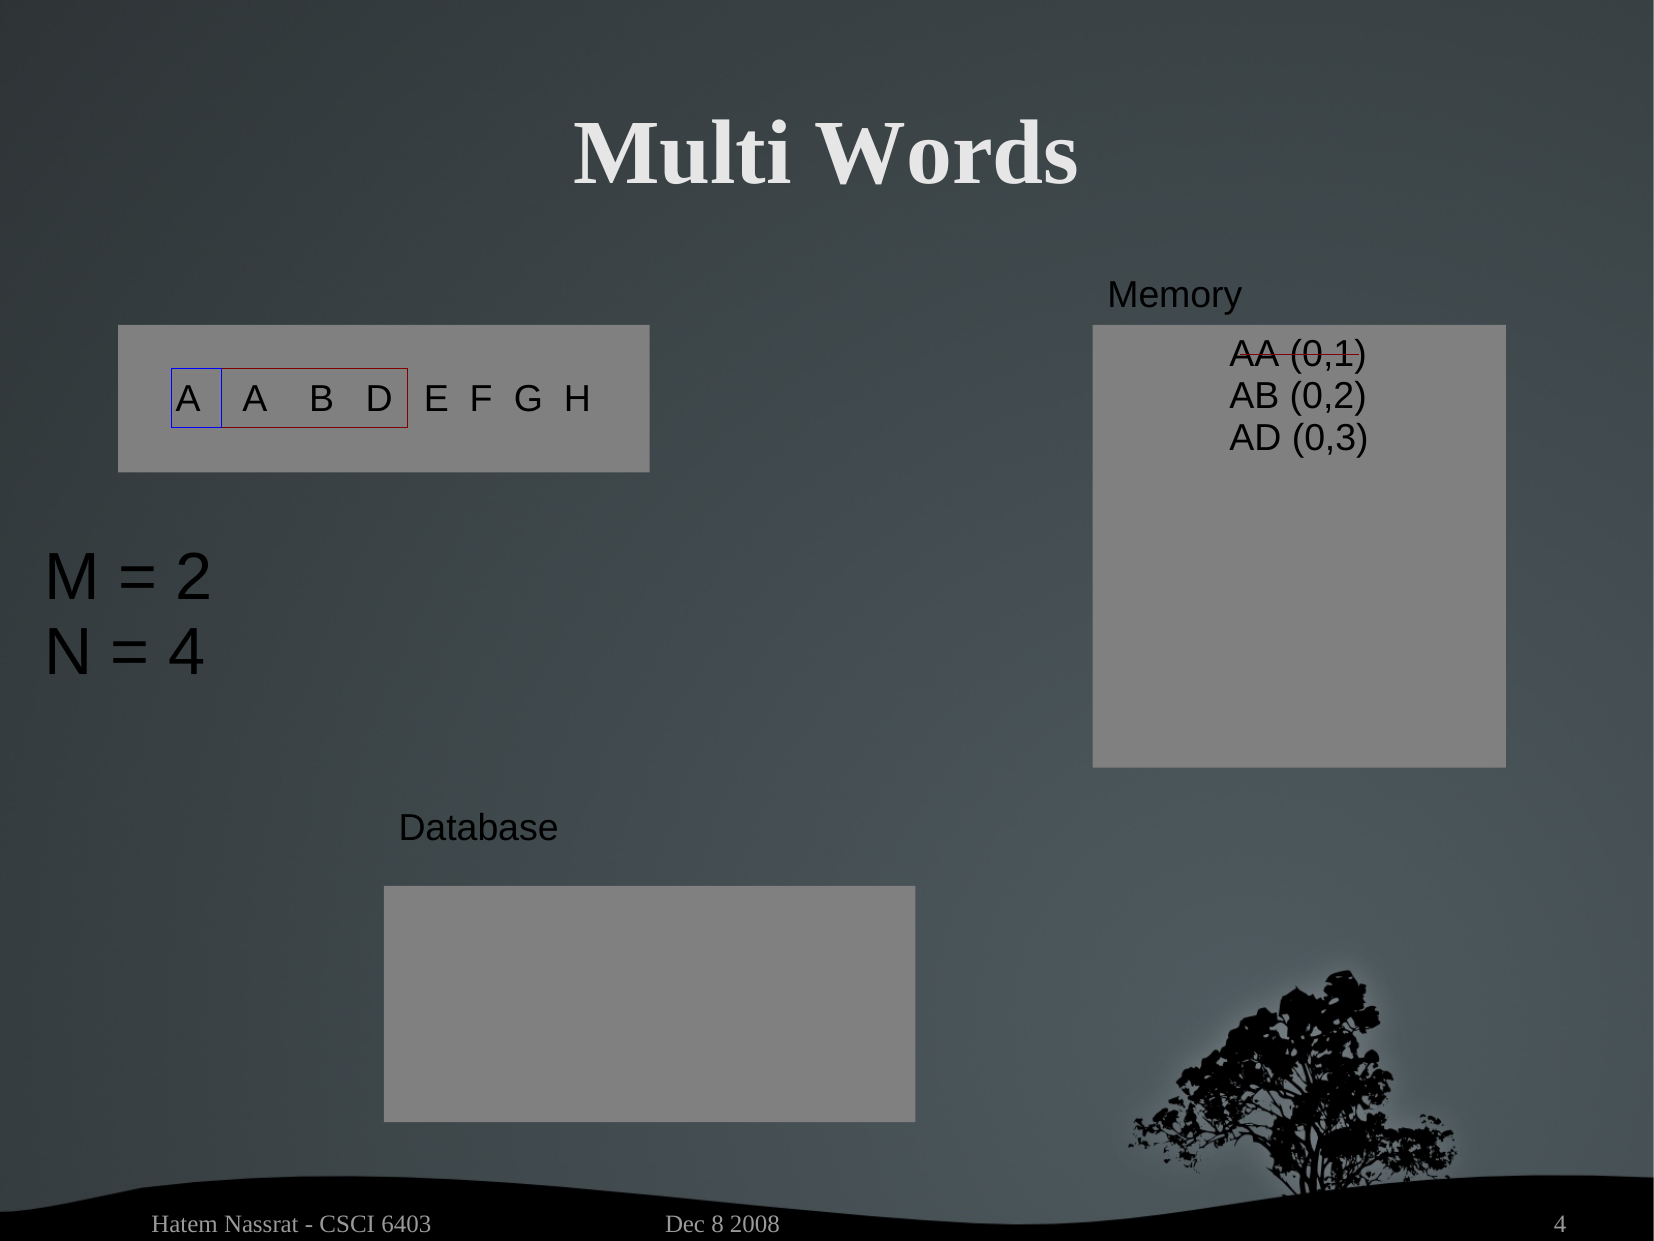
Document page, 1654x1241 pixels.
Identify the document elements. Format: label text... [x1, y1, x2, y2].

picture [0, 0, 1654, 1241]
text_box Memory [1092, 265, 1258, 323]
text_box AA (0,1) AB (0,2) AD (0,3) [1092, 324, 1506, 768]
title Multi Words [82, 49, 1571, 257]
text_box A A B D E F G H [118, 324, 650, 473]
text_box [383, 885, 916, 1123]
text_box Database [383, 799, 591, 857]
text_box M = 2 N = 4 [29, 531, 237, 695]
